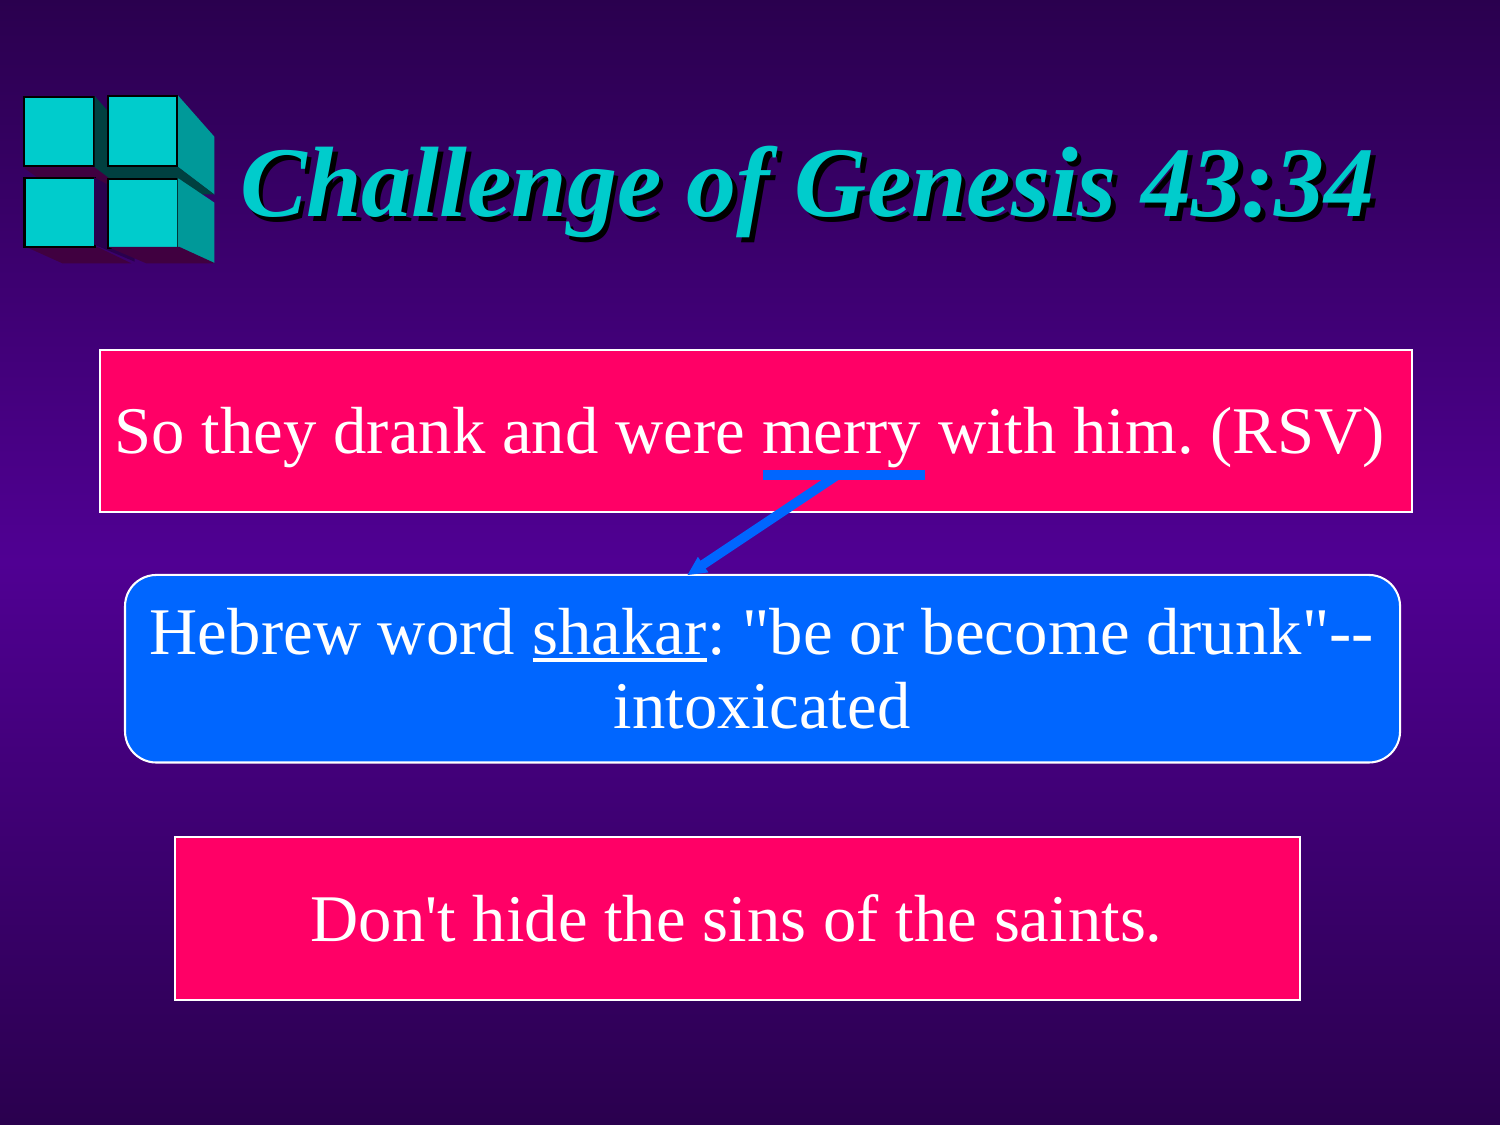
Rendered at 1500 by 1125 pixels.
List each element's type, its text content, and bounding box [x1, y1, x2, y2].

text_box Don't hide the sins of the saints. [174, 837, 1300, 1000]
text_box Hebrew word shakar: "be or become drunk"-- intoxicated [125, 574, 1401, 763]
text_box So they drank and were merry with him. (RSV) [99, 349, 1413, 513]
title Challenge of Genesis 43:34 [224, 78, 1475, 288]
